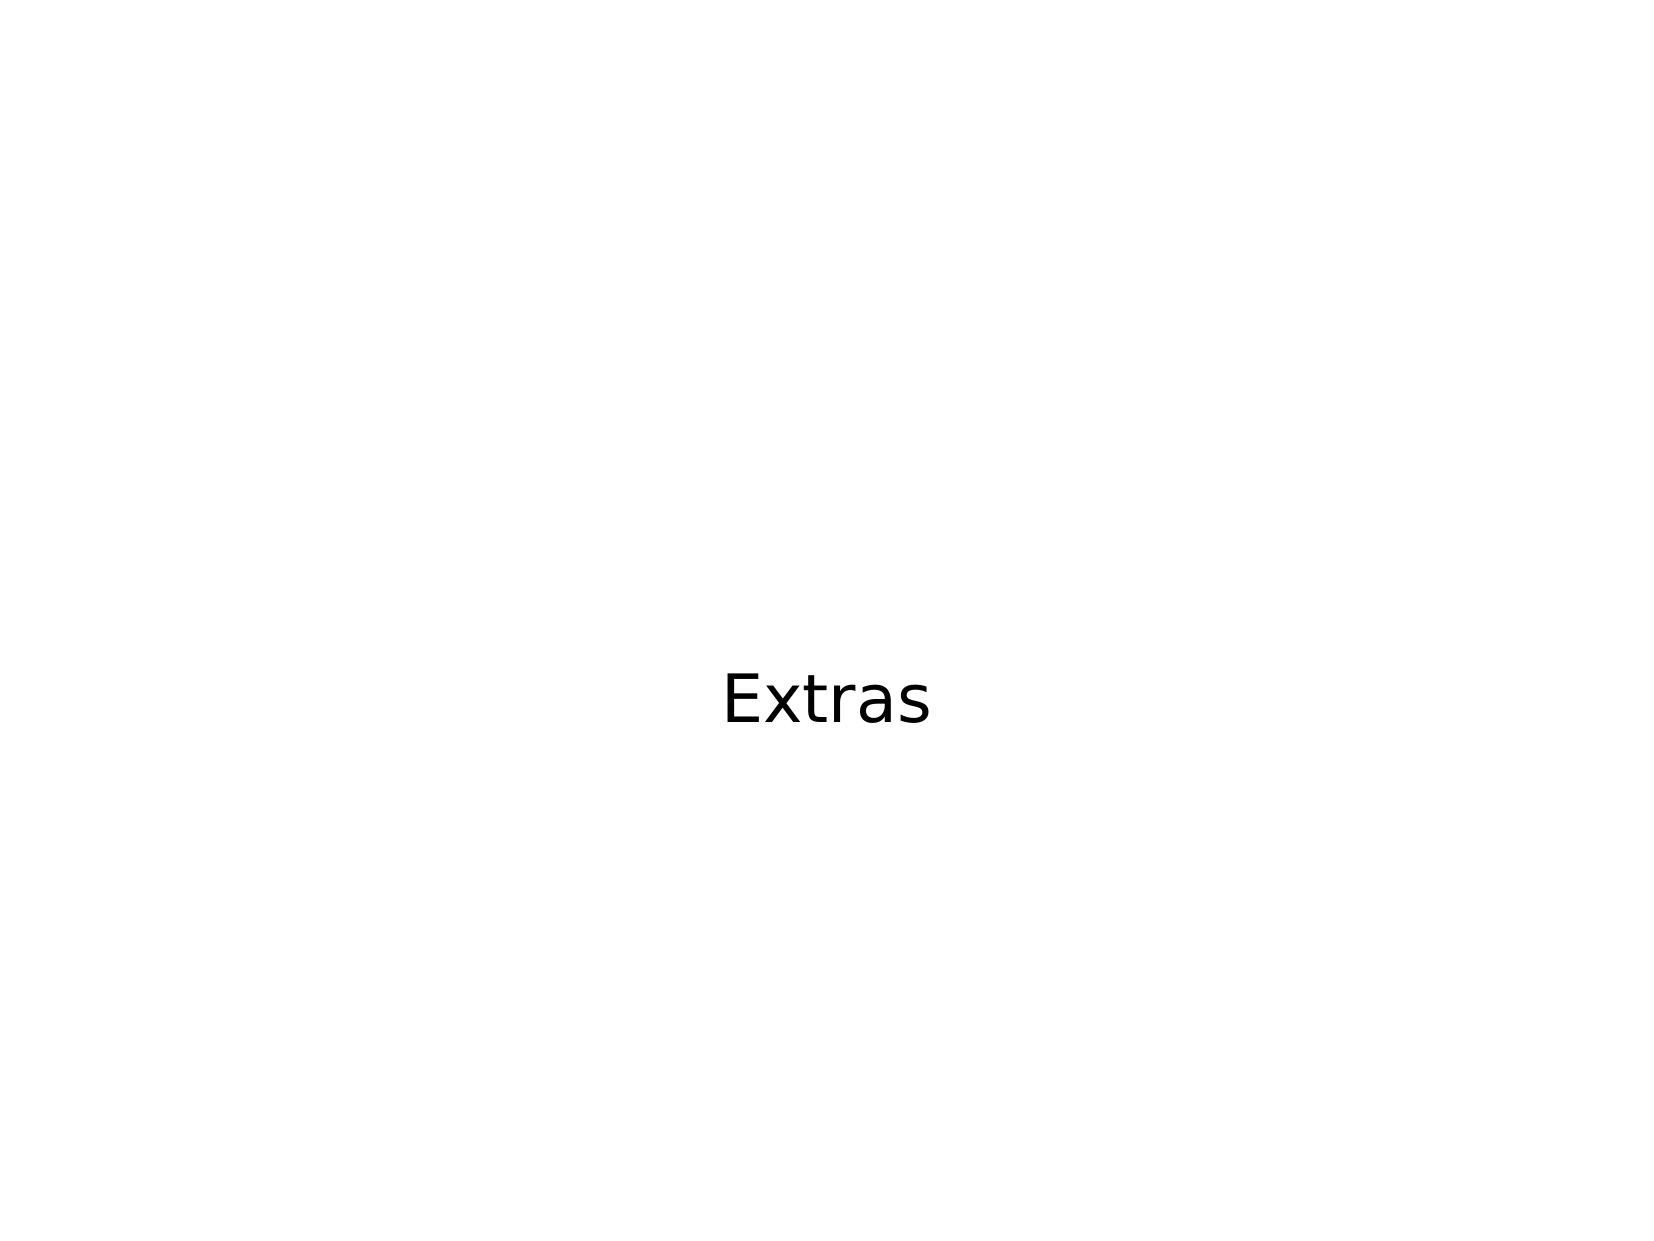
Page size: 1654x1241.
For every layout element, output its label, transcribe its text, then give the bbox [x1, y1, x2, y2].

subtitle Extras [82, 297, 1571, 1102]
